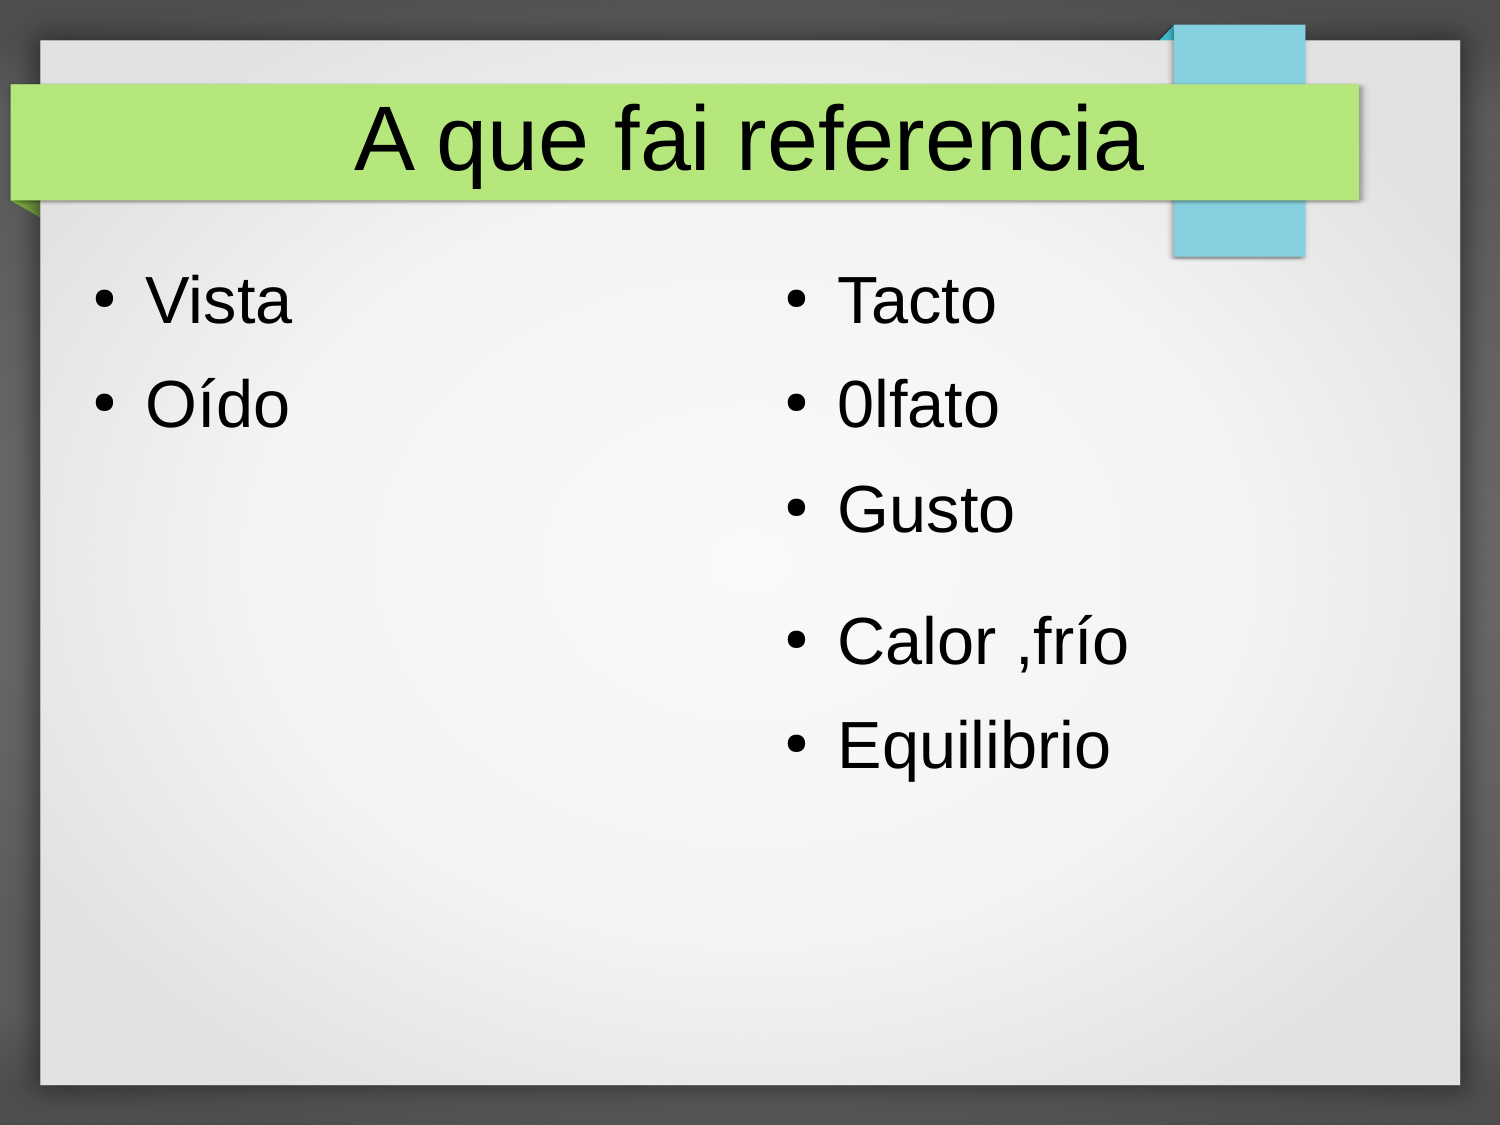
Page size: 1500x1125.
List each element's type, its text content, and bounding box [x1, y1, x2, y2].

picture [0, 0, 1500, 1125]
list Tacto 0lfato Gusto [766, 263, 1426, 575]
list Calor ,frío Equilibrio [766, 604, 1426, 916]
title A que fai referencia [75, 44, 1425, 233]
list Vista Oído [75, 263, 734, 916]
